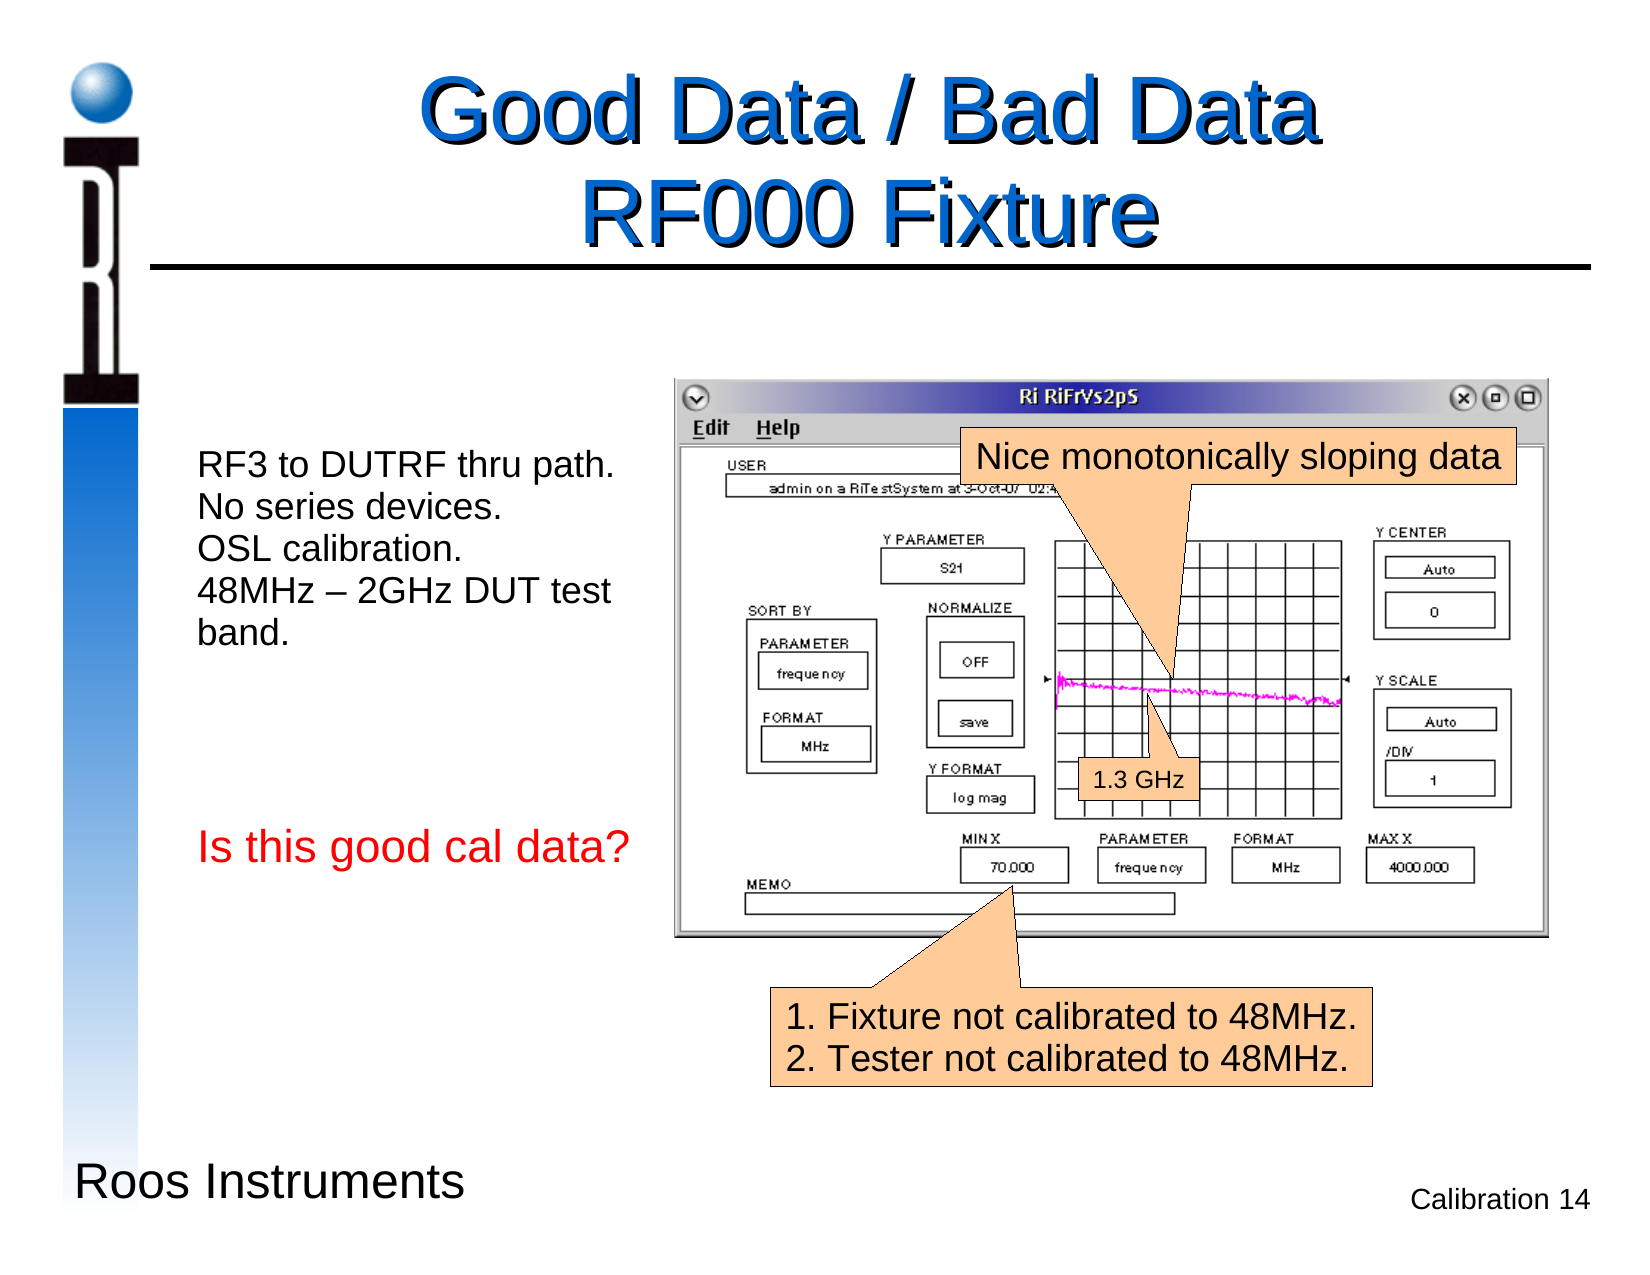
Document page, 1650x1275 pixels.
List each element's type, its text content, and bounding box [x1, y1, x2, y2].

text_box RF3 to DUTRF thru path. No series devices. OSL calibration. 48MHz – 2GHz DUT test band. Is this good cal data? [171, 436, 663, 923]
text_box 1.3 GHz [1078, 693, 1200, 801]
text_box Nice monotonically sloping data [960, 427, 1517, 680]
picture [59, 59, 144, 411]
title Good Data / Bad Data RF000 Fixture [147, 57, 1591, 263]
picture [674, 378, 1549, 938]
text_box 1. Fixture not calibrated to 48MHz. 2. Tester not calibrated to 48MHz. [770, 885, 1373, 1087]
